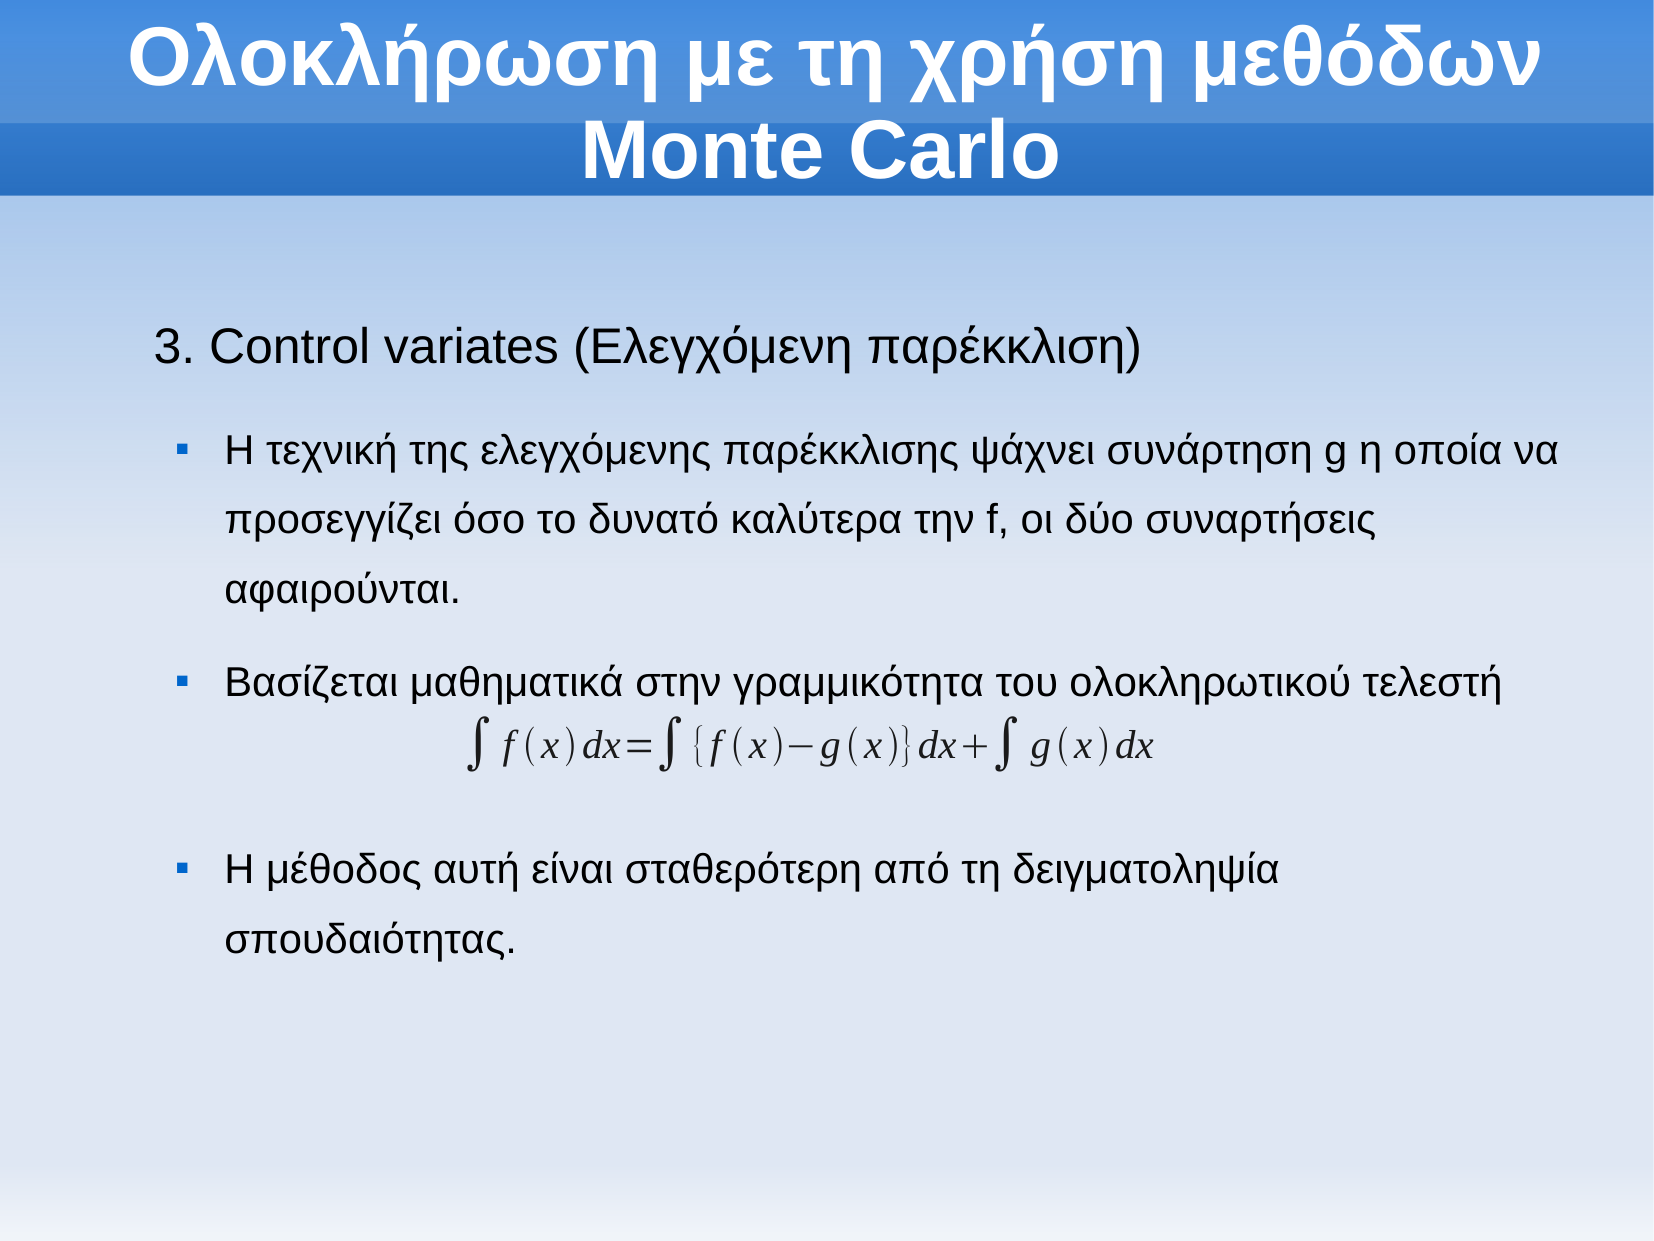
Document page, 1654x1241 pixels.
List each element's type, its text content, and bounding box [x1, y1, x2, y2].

chart [451, 712, 1163, 774]
picture [0, 0, 1654, 1241]
title Ολοκλήρωση με τη χρήση μεθόδων Monte Carlo [76, 7, 1565, 200]
list 3. Control variates (Ελεγχόμενη παρέκκλιση) Η τεχνική της ελεγχόμενης παρέκκλισης ψάχνει συνάρτηση g η οποία να προσεγγίζει όσο το δυνατό καλύτερα την f, οι δύο συναρτήσεις αφαιρούνται. Βασίζεται μαθηματικά στην γραμμικότητα του ολοκληρωτικού τελεστή H μέθοδος αυτή είναι σταθερότερη από τη δειγματοληψία σπουδαιότητας. [82, 290, 1571, 1094]
